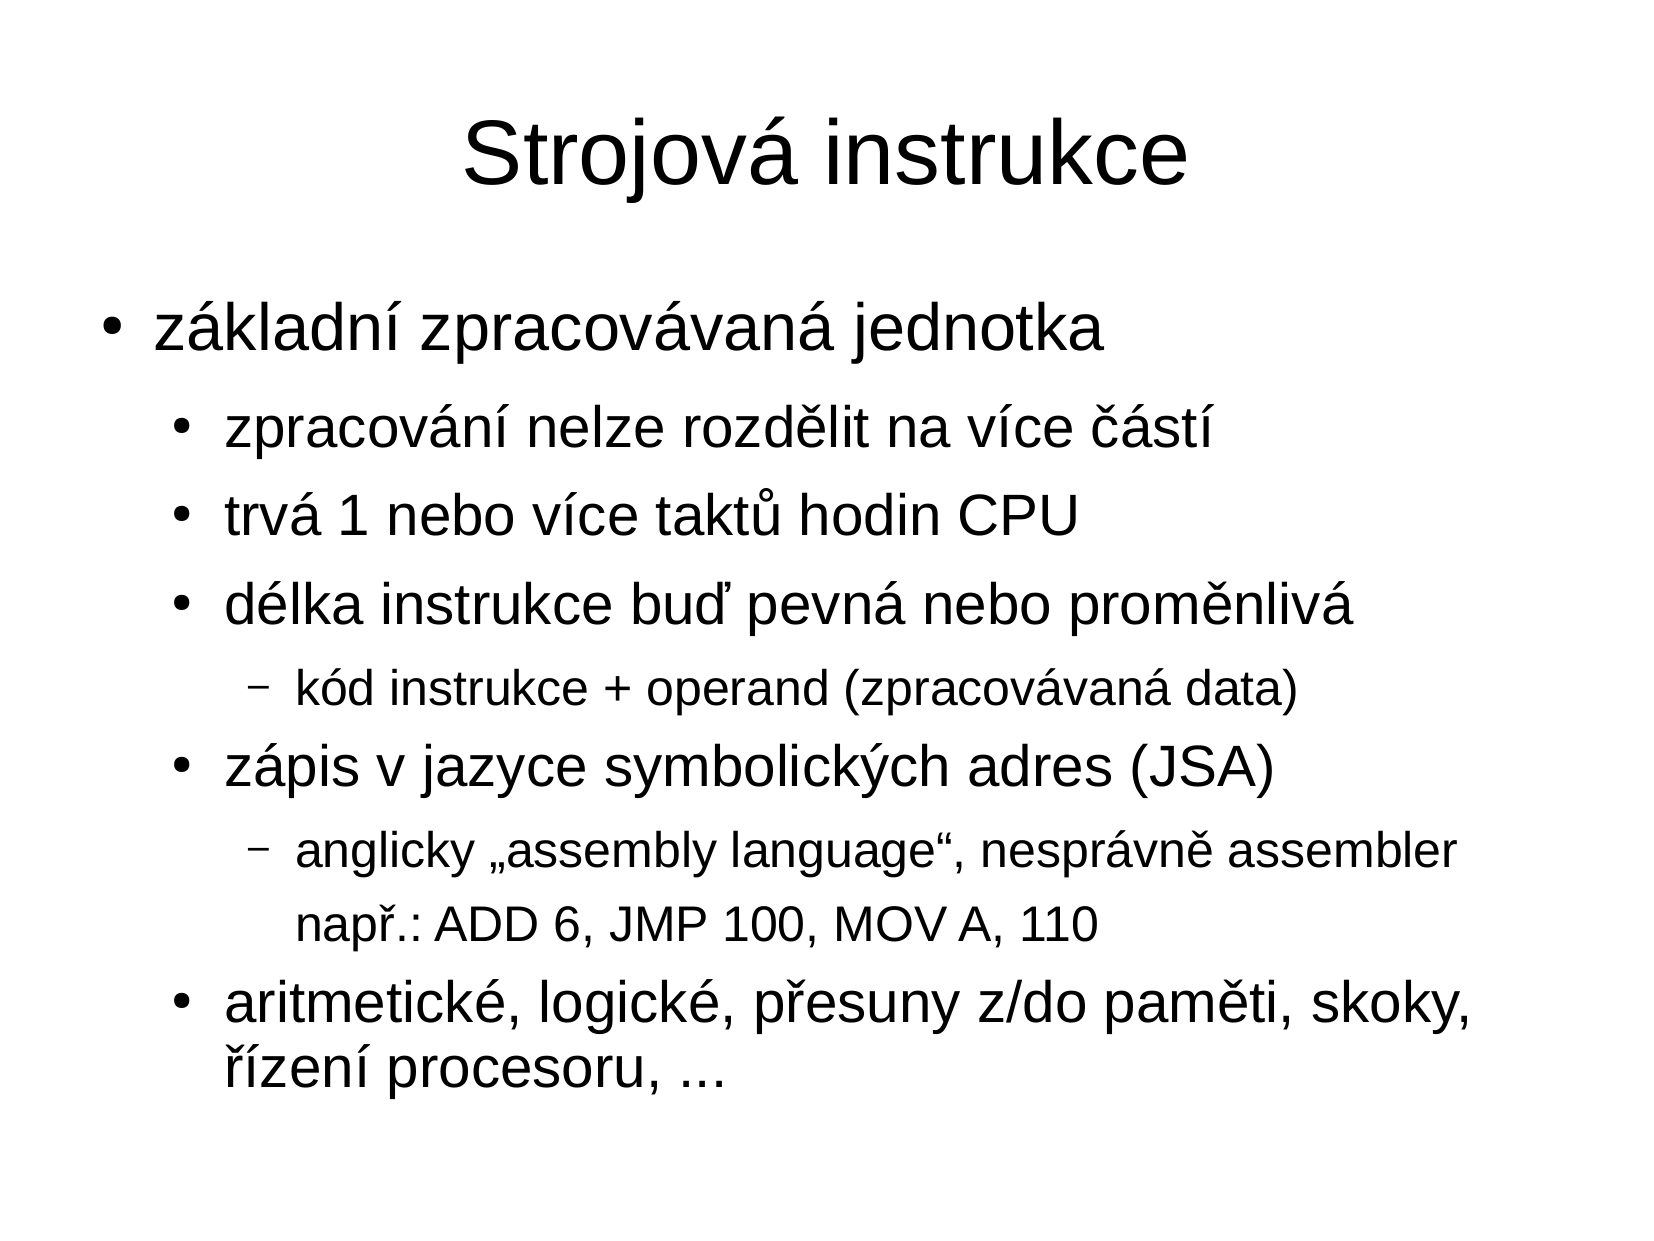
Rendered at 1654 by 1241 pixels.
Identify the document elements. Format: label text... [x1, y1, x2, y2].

title Strojová instrukce [82, 56, 1571, 250]
list základní zpracovávaná jednotka zpracování nelze rozdělit na více částí trvá 1 nebo více taktů hodin CPU délka instrukce buď pevná nebo proměnlivá kód instrukce + operand (zpracovávaná data) zápis v jazyce symbolických adres (JSA) anglicky „assembly language“, nesprávně assembler např.: ADD 6, JMP 100, MOV A, 110 aritmetické, logické, přesuny z/do paměti, skoky, řízení procesoru, ... [82, 290, 1571, 1100]
